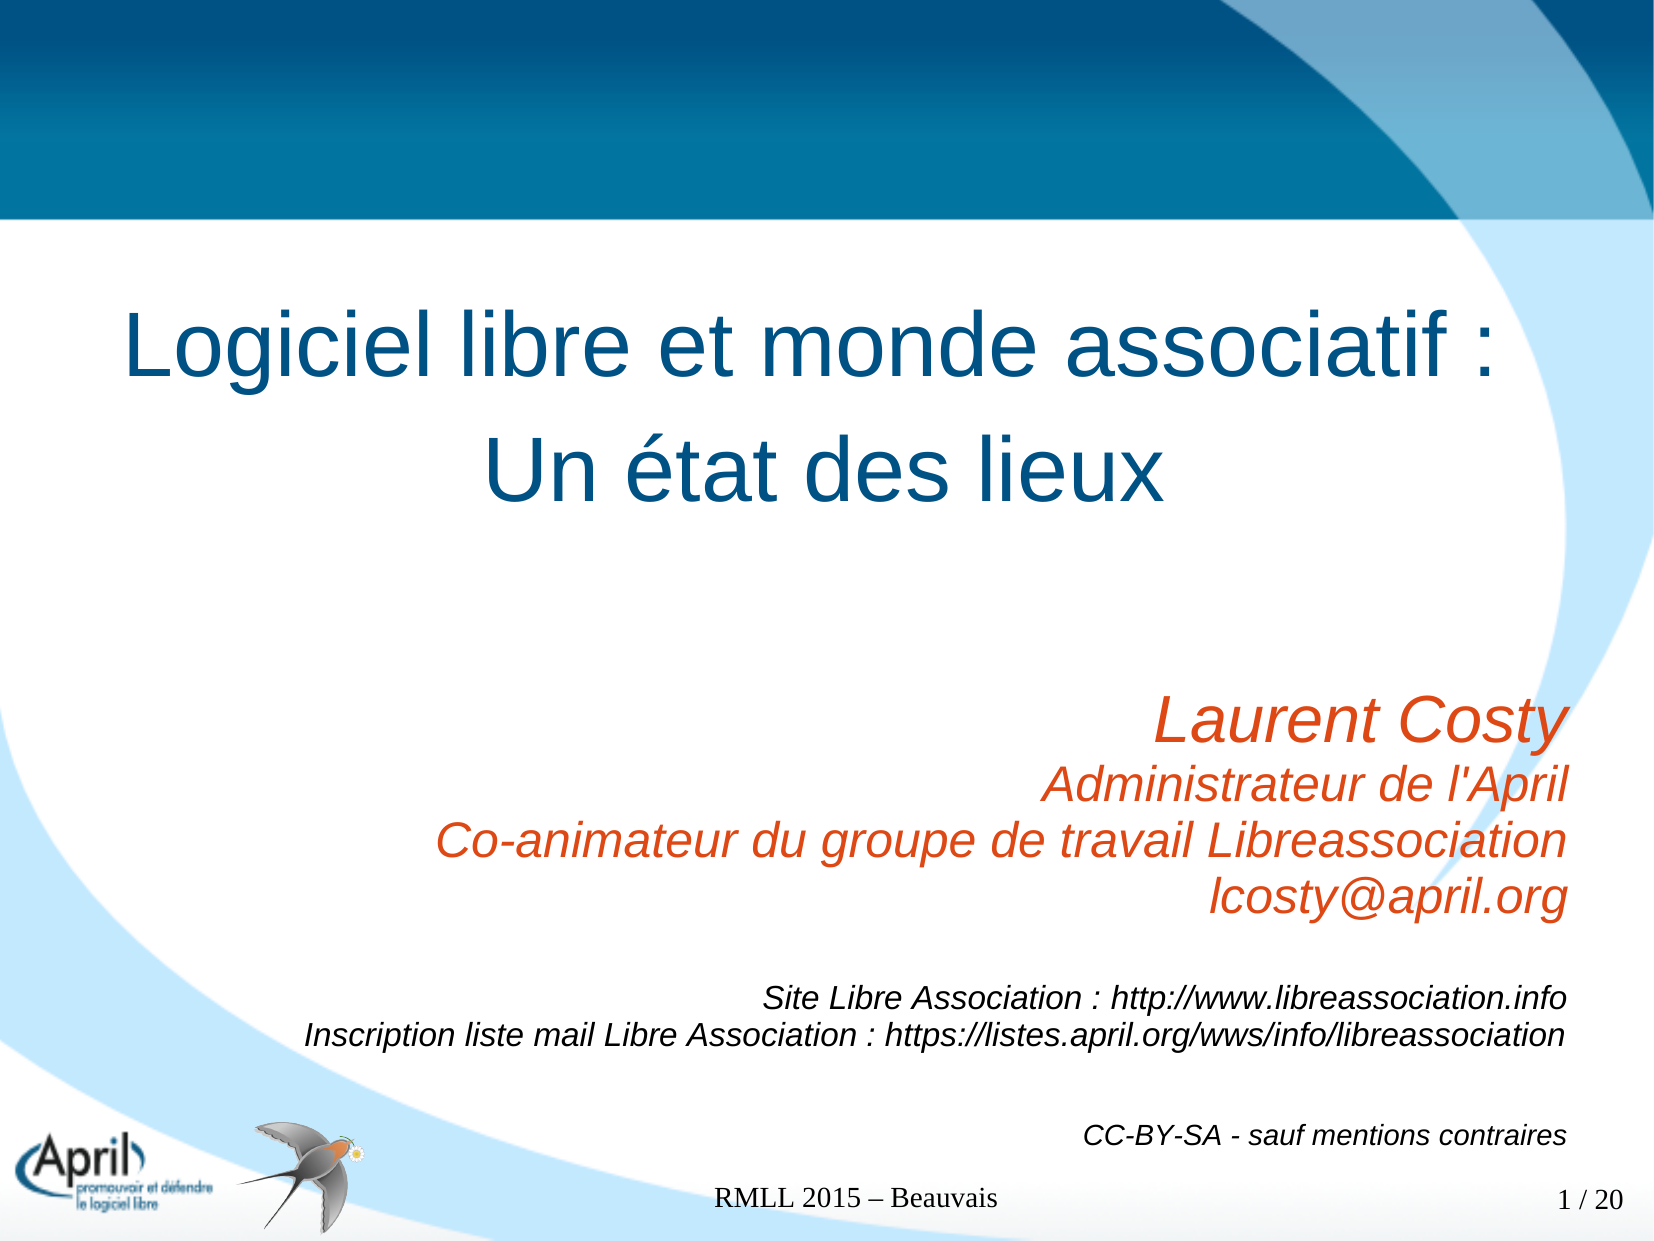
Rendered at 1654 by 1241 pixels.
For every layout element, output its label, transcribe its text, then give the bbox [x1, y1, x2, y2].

picture [0, 0, 1654, 1241]
subtitle Logiciel libre et monde associatif : Un état des lieux Laurent Costy Administrateur de l'April Co-animateur du groupe de travail Libreassociation lcosty@april.org Site Libre Association : http://www.libreassociation.info Inscription liste mail Libre Association : https://listes.april.org/wws/info/libreassociation CC-BY-SA - sauf mentions contraires [80, 167, 1569, 1154]
